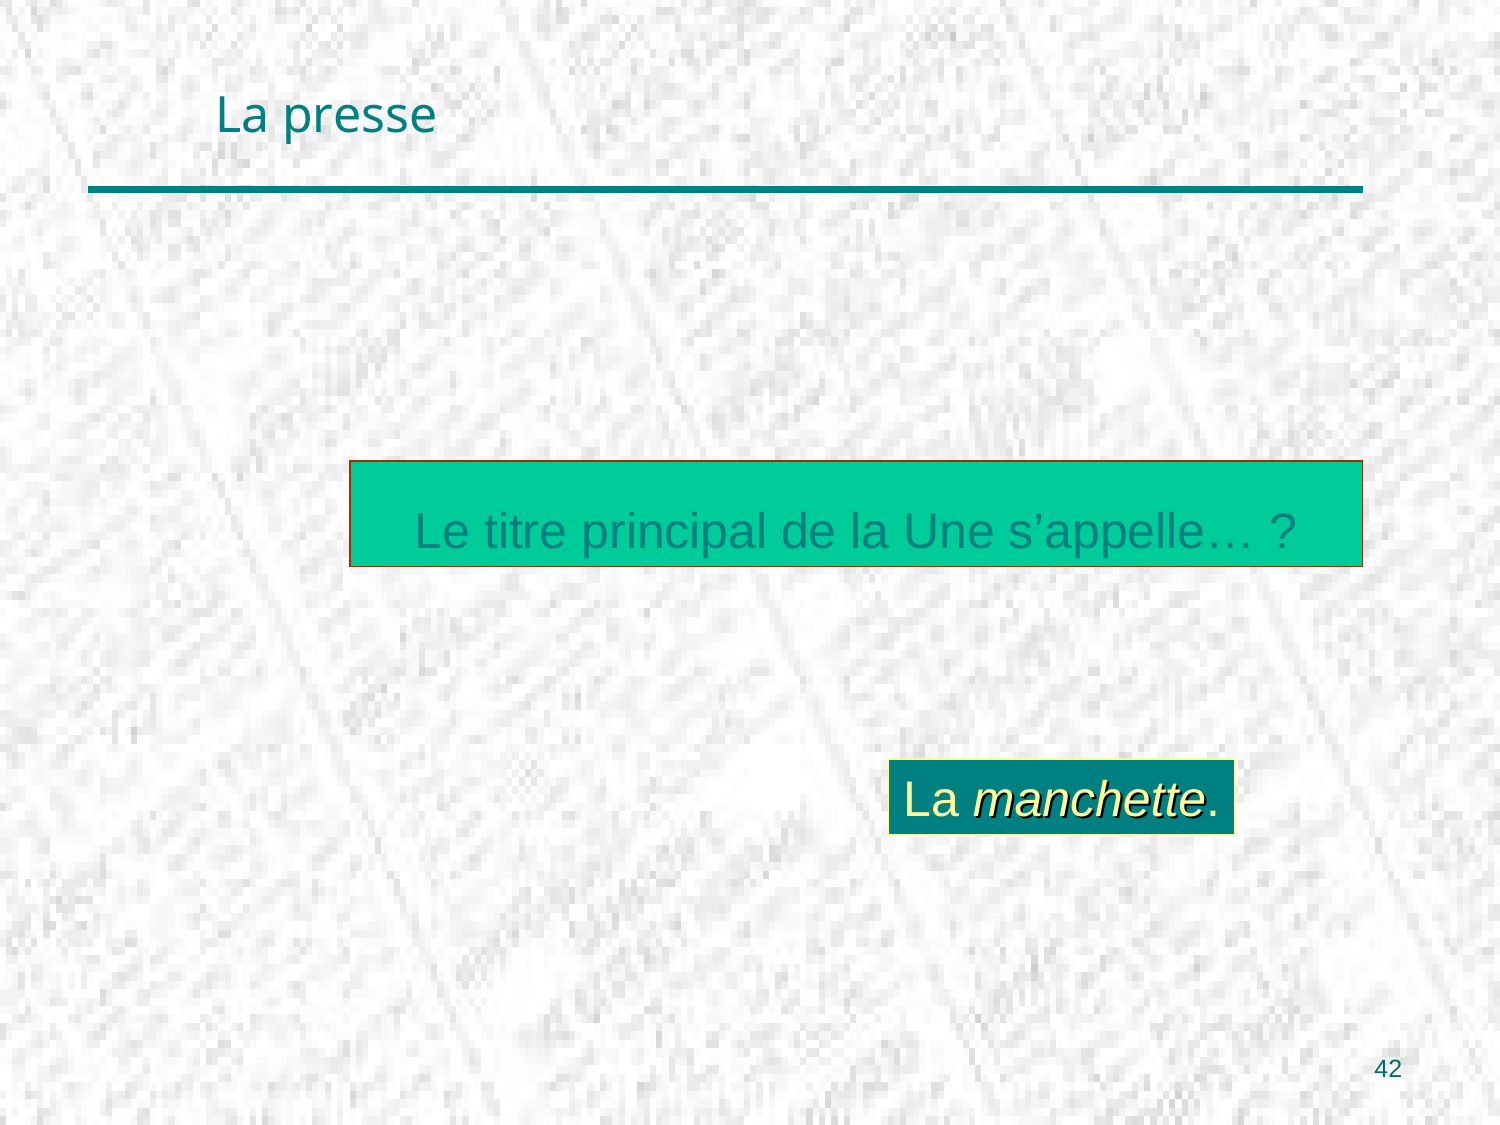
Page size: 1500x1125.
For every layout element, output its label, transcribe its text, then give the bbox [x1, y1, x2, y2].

text_box La presse [200, 74, 454, 151]
picture [0, 0, 1500, 1125]
text_box La manchette. [888, 759, 1236, 835]
text_box Le titre principal de la Une s’appelle… ? [349, 460, 1363, 567]
